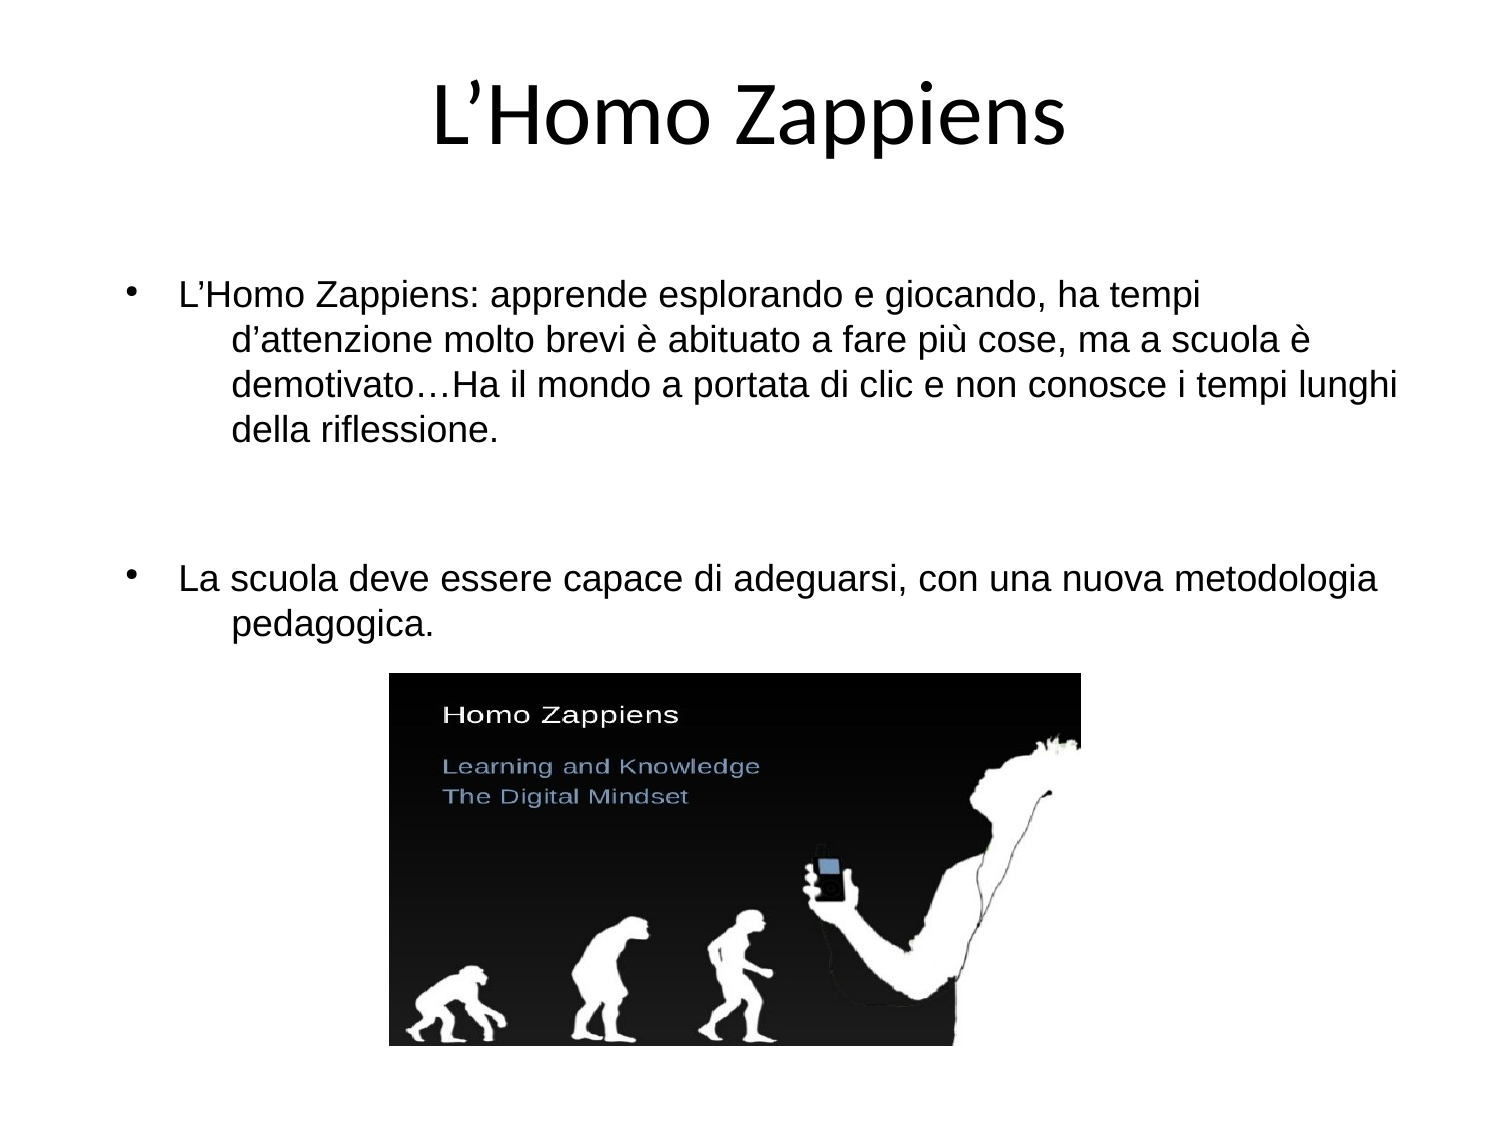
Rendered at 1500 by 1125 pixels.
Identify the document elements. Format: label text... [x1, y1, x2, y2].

picture [389, 673, 1081, 1046]
list L’Homo Zappiens: apprende esplorando e giocando, ha tempi d’attenzione molto brevi è abituato a fare più cose, ma a scuola è demotivato…Ha il mondo a portata di clic e non conosce i tempi lunghi della riflessione. La scuola deve essere capace di adeguarsi, con una nuova metodologia pedagogica. [75, 262, 1425, 1005]
title L’Homo Zappiens [75, 45, 1425, 233]
